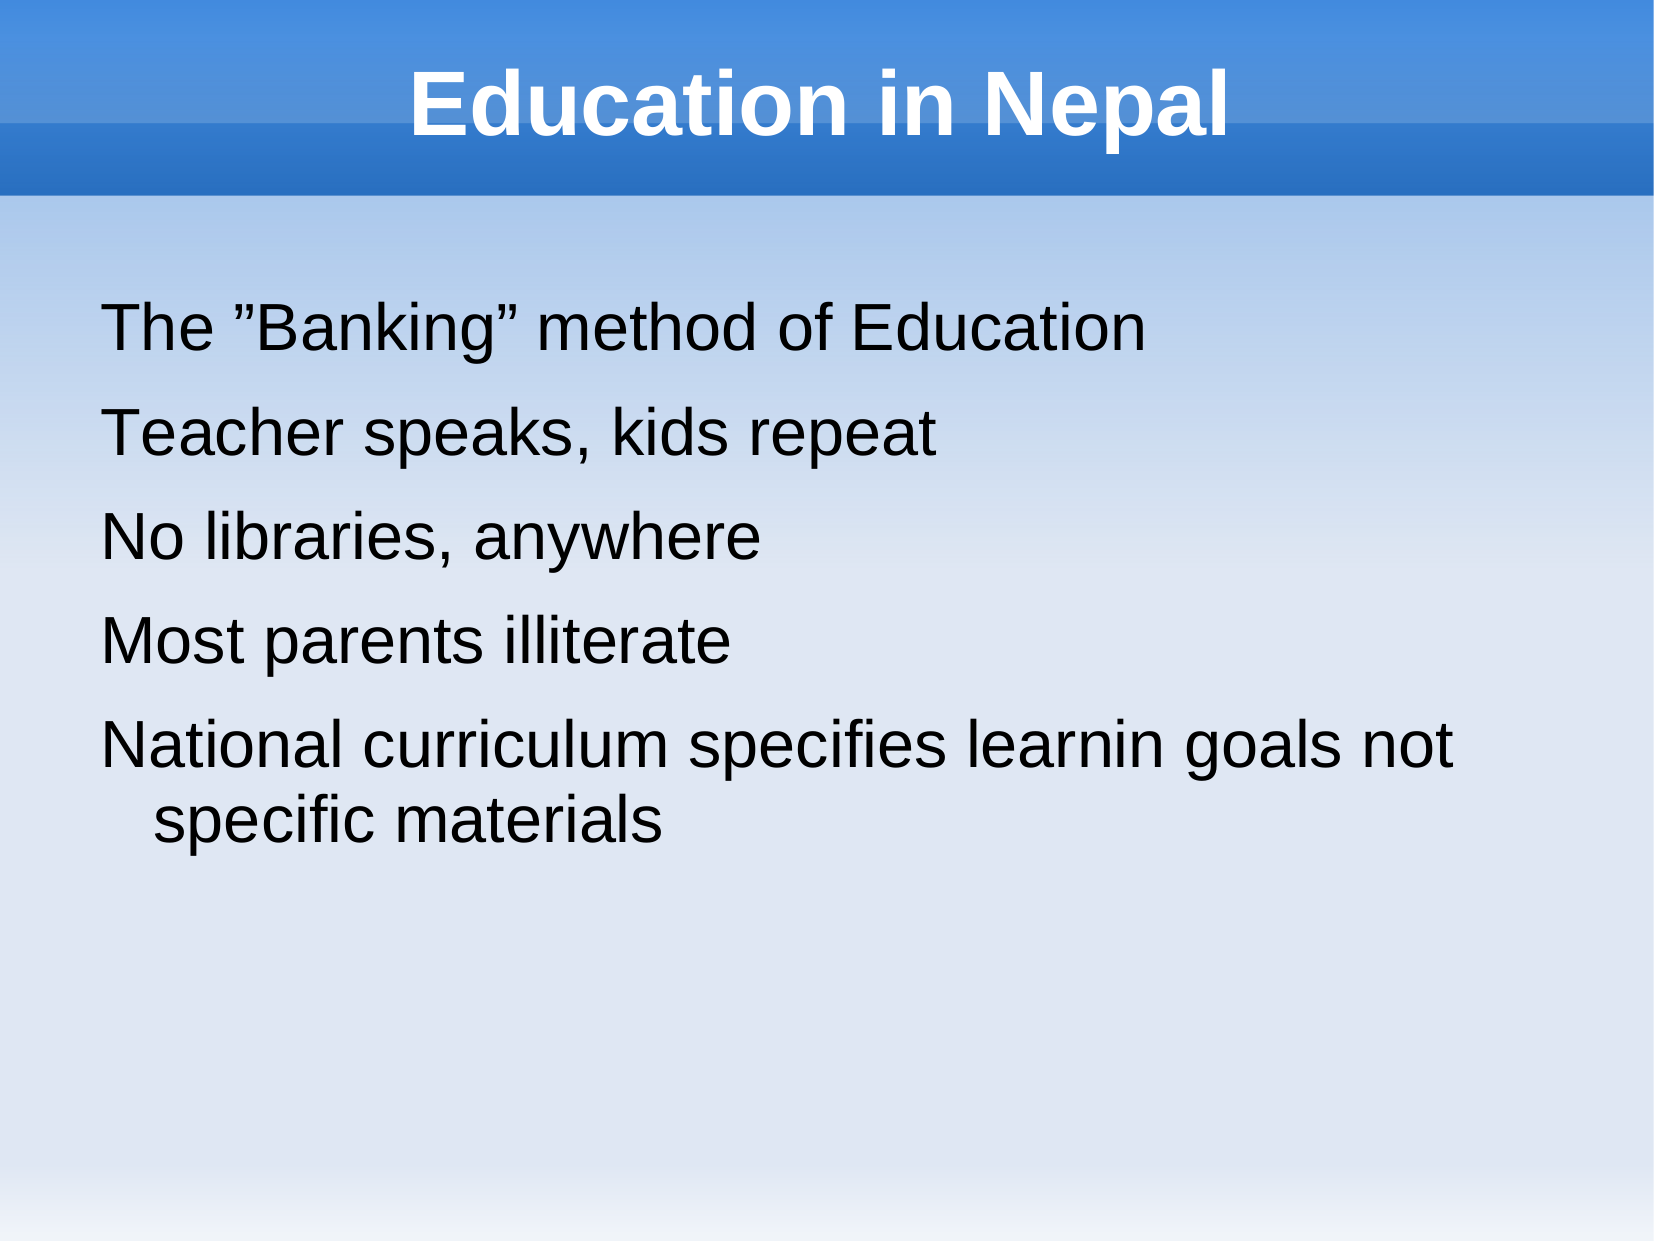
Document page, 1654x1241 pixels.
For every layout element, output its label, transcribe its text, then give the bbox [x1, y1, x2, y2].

list The ”Banking” method of Education Teacher speaks, kids repeat No libraries, anywhere Most parents illiterate National curriculum specifies learnin goals not specific materials [82, 290, 1571, 1094]
picture [0, 0, 1654, 1241]
title Education in Nepal [76, 7, 1565, 200]
